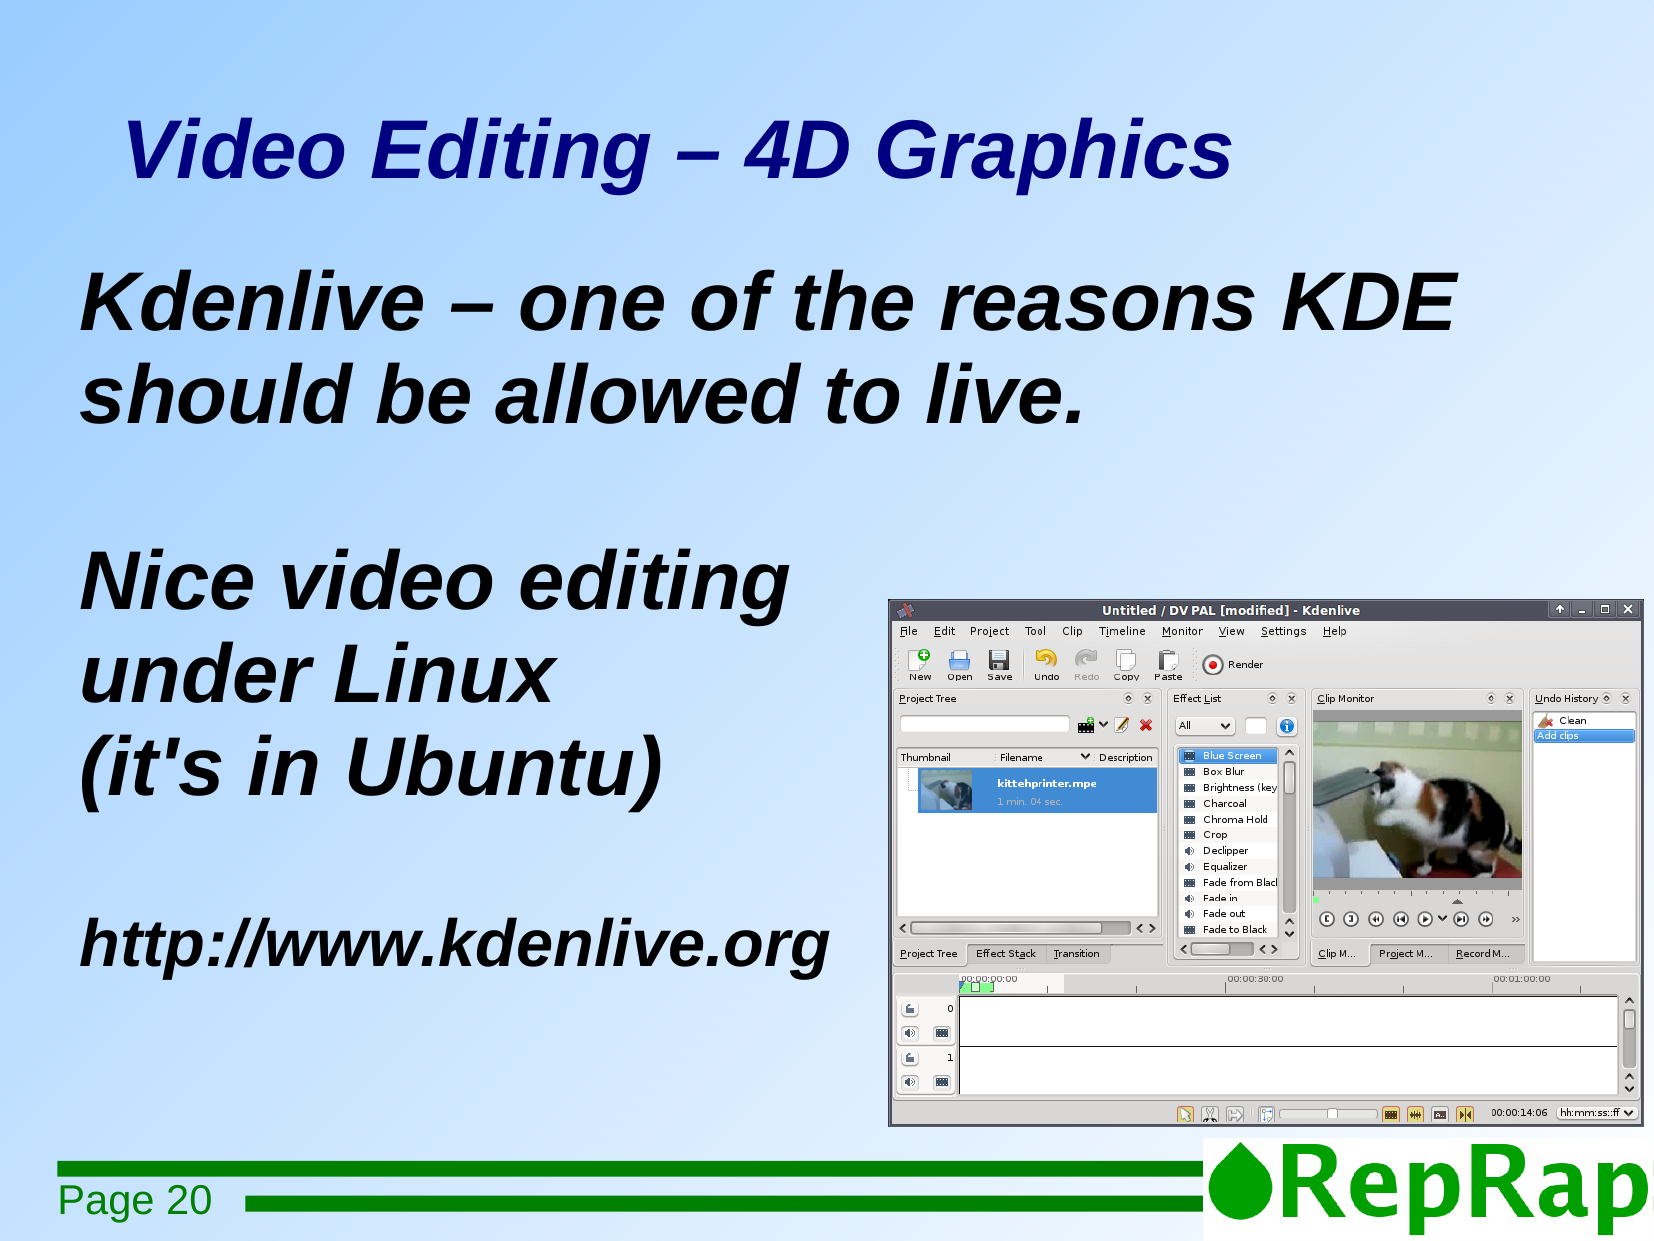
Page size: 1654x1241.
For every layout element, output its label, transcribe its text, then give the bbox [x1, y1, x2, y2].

picture [888, 599, 1644, 1127]
text_box Kdenlive – one of the reasons KDE should be allowed to live. Nice video editing under Linux (it's in Ubuntu) http://www.kdenlive.org [79, 254, 1496, 1074]
picture [1203, 1138, 1654, 1241]
title Video Editing – 4D Graphics [121, 46, 1534, 254]
